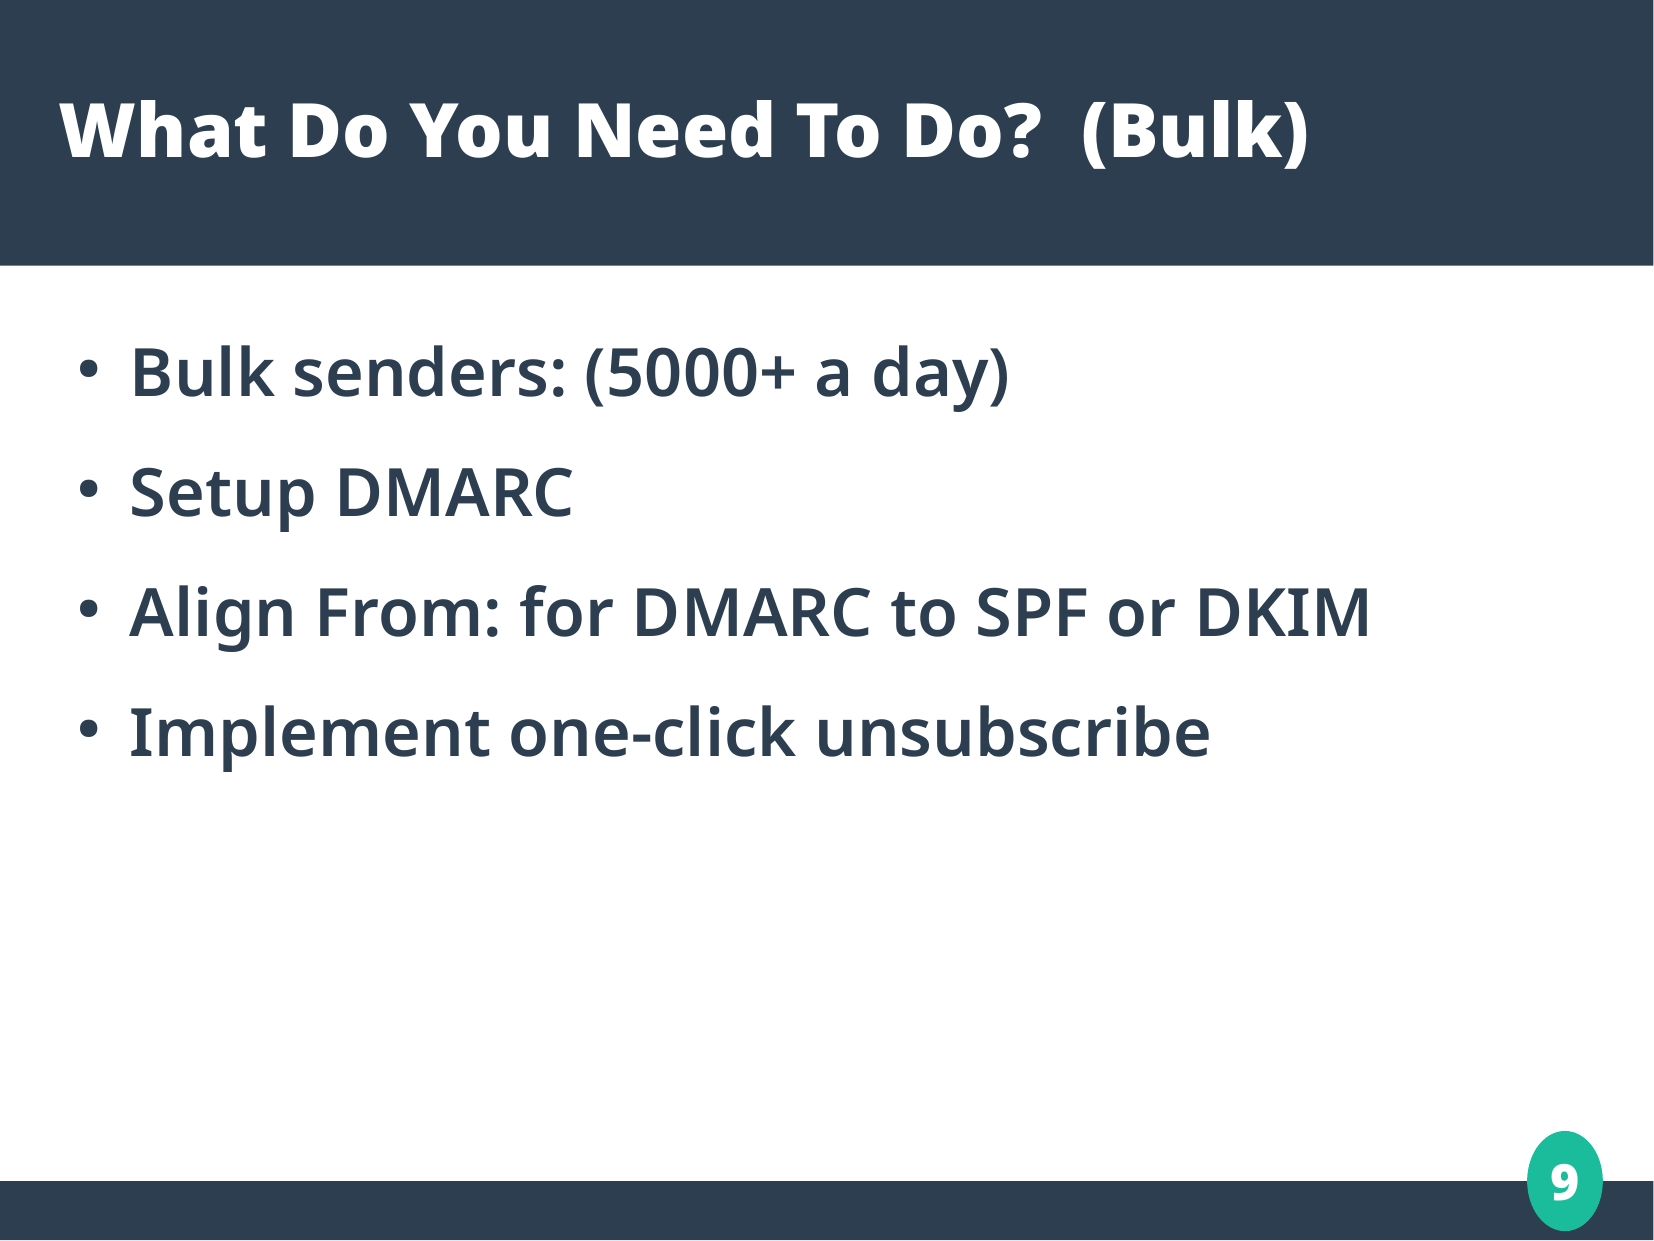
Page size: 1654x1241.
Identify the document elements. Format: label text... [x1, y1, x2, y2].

title What Do You Need To Do? (Bulk) [59, 49, 1595, 207]
list Bulk senders: (5000+ a day) Setup DMARC Align From: for DMARC to SPF or DKIM Implement one-click unsubscribe [59, 324, 1595, 1152]
